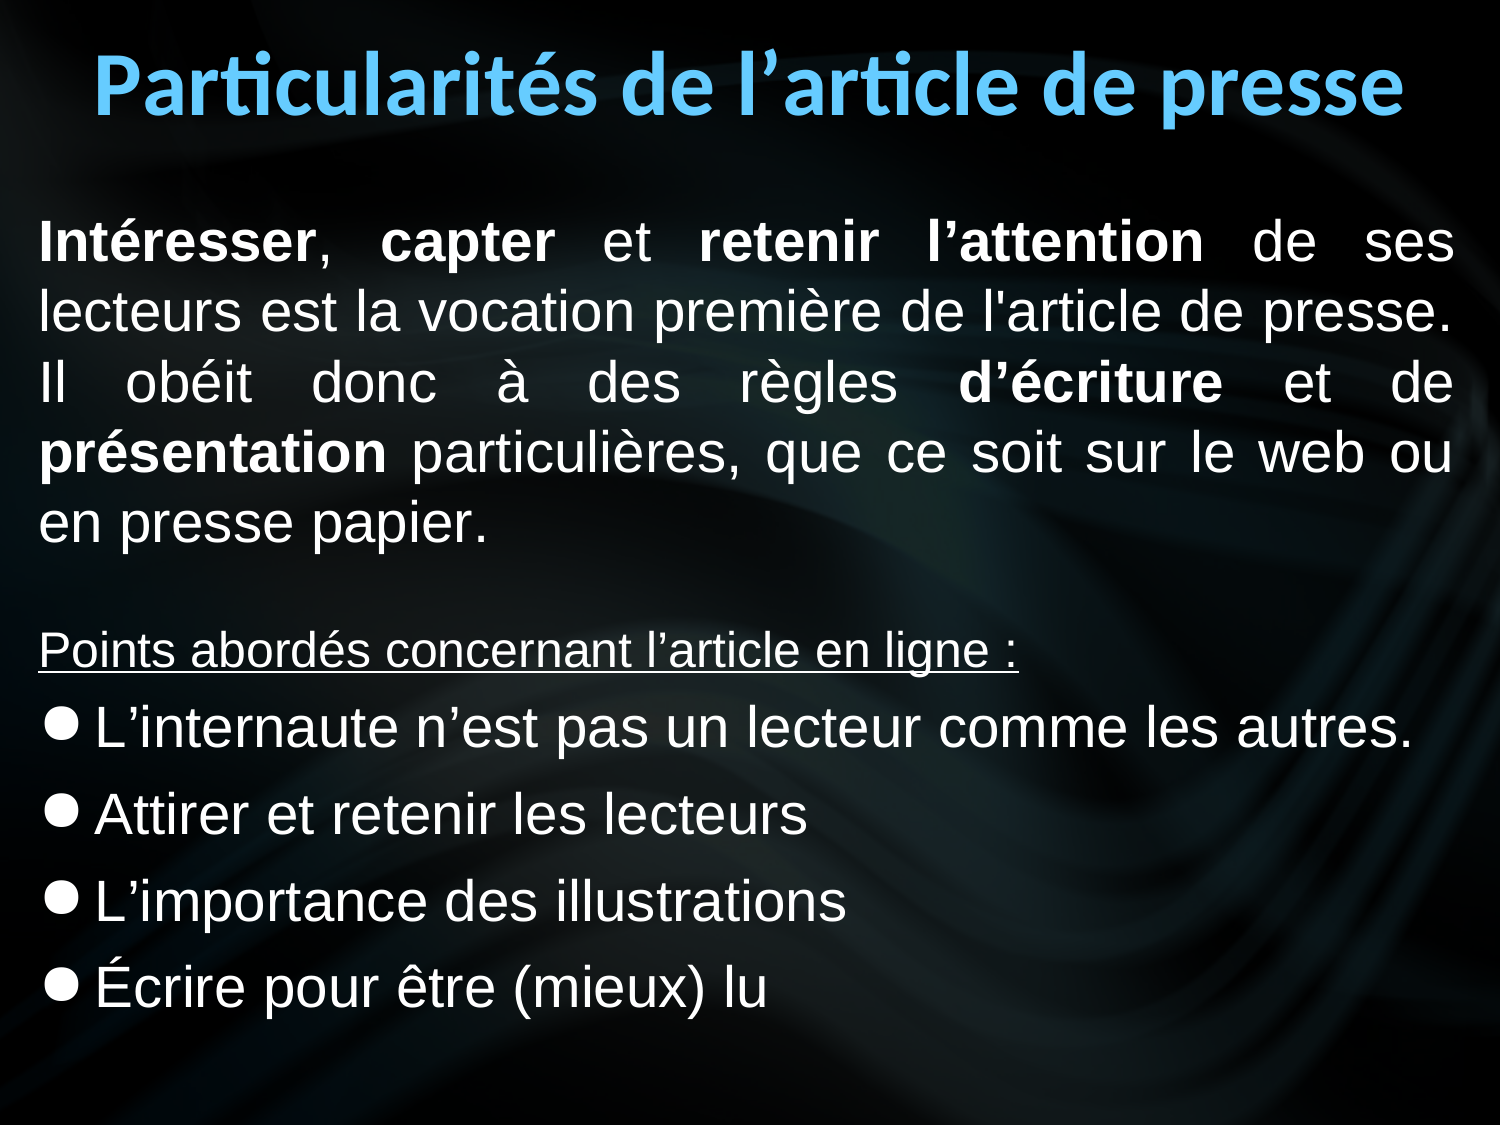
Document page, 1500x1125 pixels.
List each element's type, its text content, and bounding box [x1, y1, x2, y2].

list L’internaute n’est pas un lecteur comme les autres. Attirer et retenir les lecteurs L’importance des illustrations Écrire pour être (mieux) lu [23, 681, 1471, 1125]
title Particularités de l’article de presse [37, 0, 1483, 213]
list Intéresser, capter et retenir l’attention de ses lecteurs est la vocation première de l'article de presse. Il obéit donc à des règles d’écriture et de présentation particulières, que ce soit sur le web ou en presse papier. Points abordés concernant l’article en ligne : [23, 196, 1471, 681]
